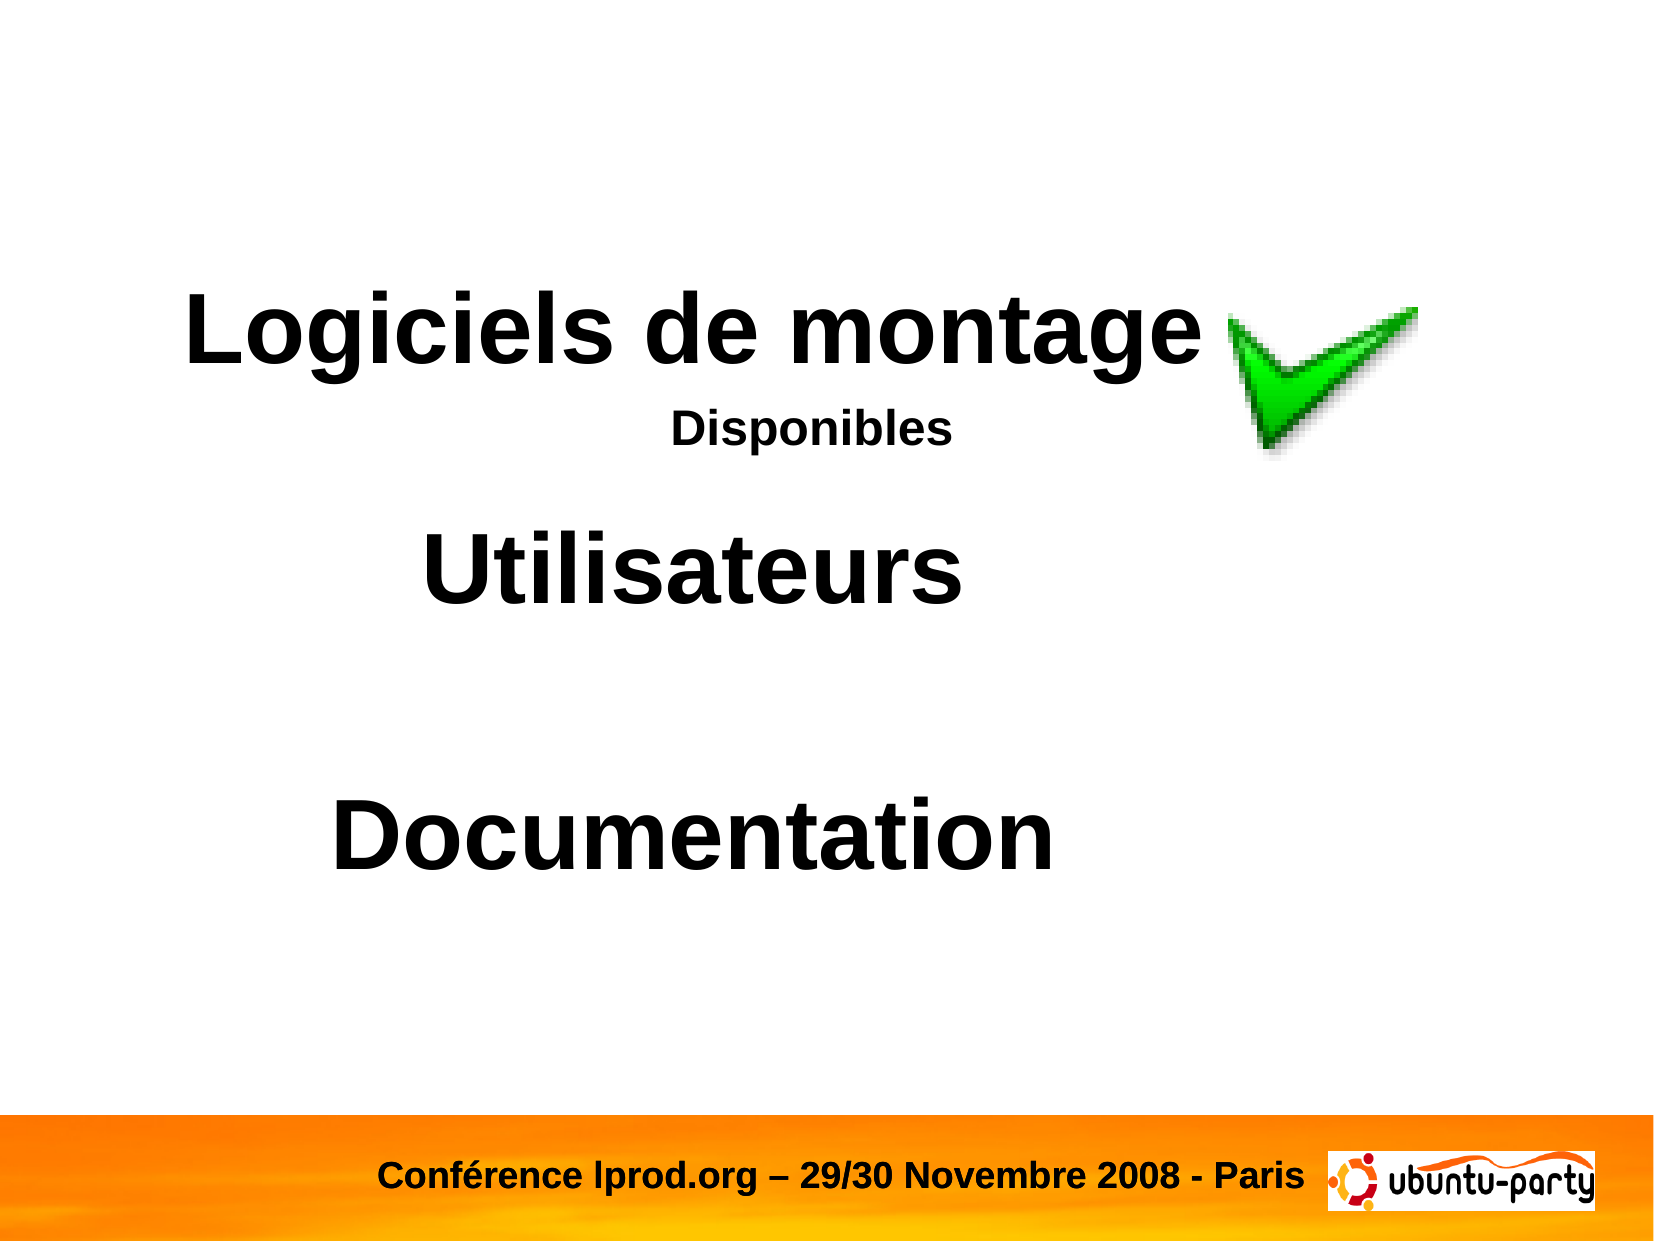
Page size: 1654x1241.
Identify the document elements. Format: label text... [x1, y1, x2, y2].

text_box Logiciels de montage [147, 265, 1241, 410]
text_box Disponibles [265, 393, 1228, 473]
text_box Documentation [147, 771, 1241, 916]
text_box Utilisateurs [147, 506, 1241, 650]
text_box Conférence lprod.org – 29/30 Novembre 2008 - Paris [295, 1147, 1388, 1211]
picture [1228, 284, 1418, 473]
picture [0, 1115, 1654, 1241]
